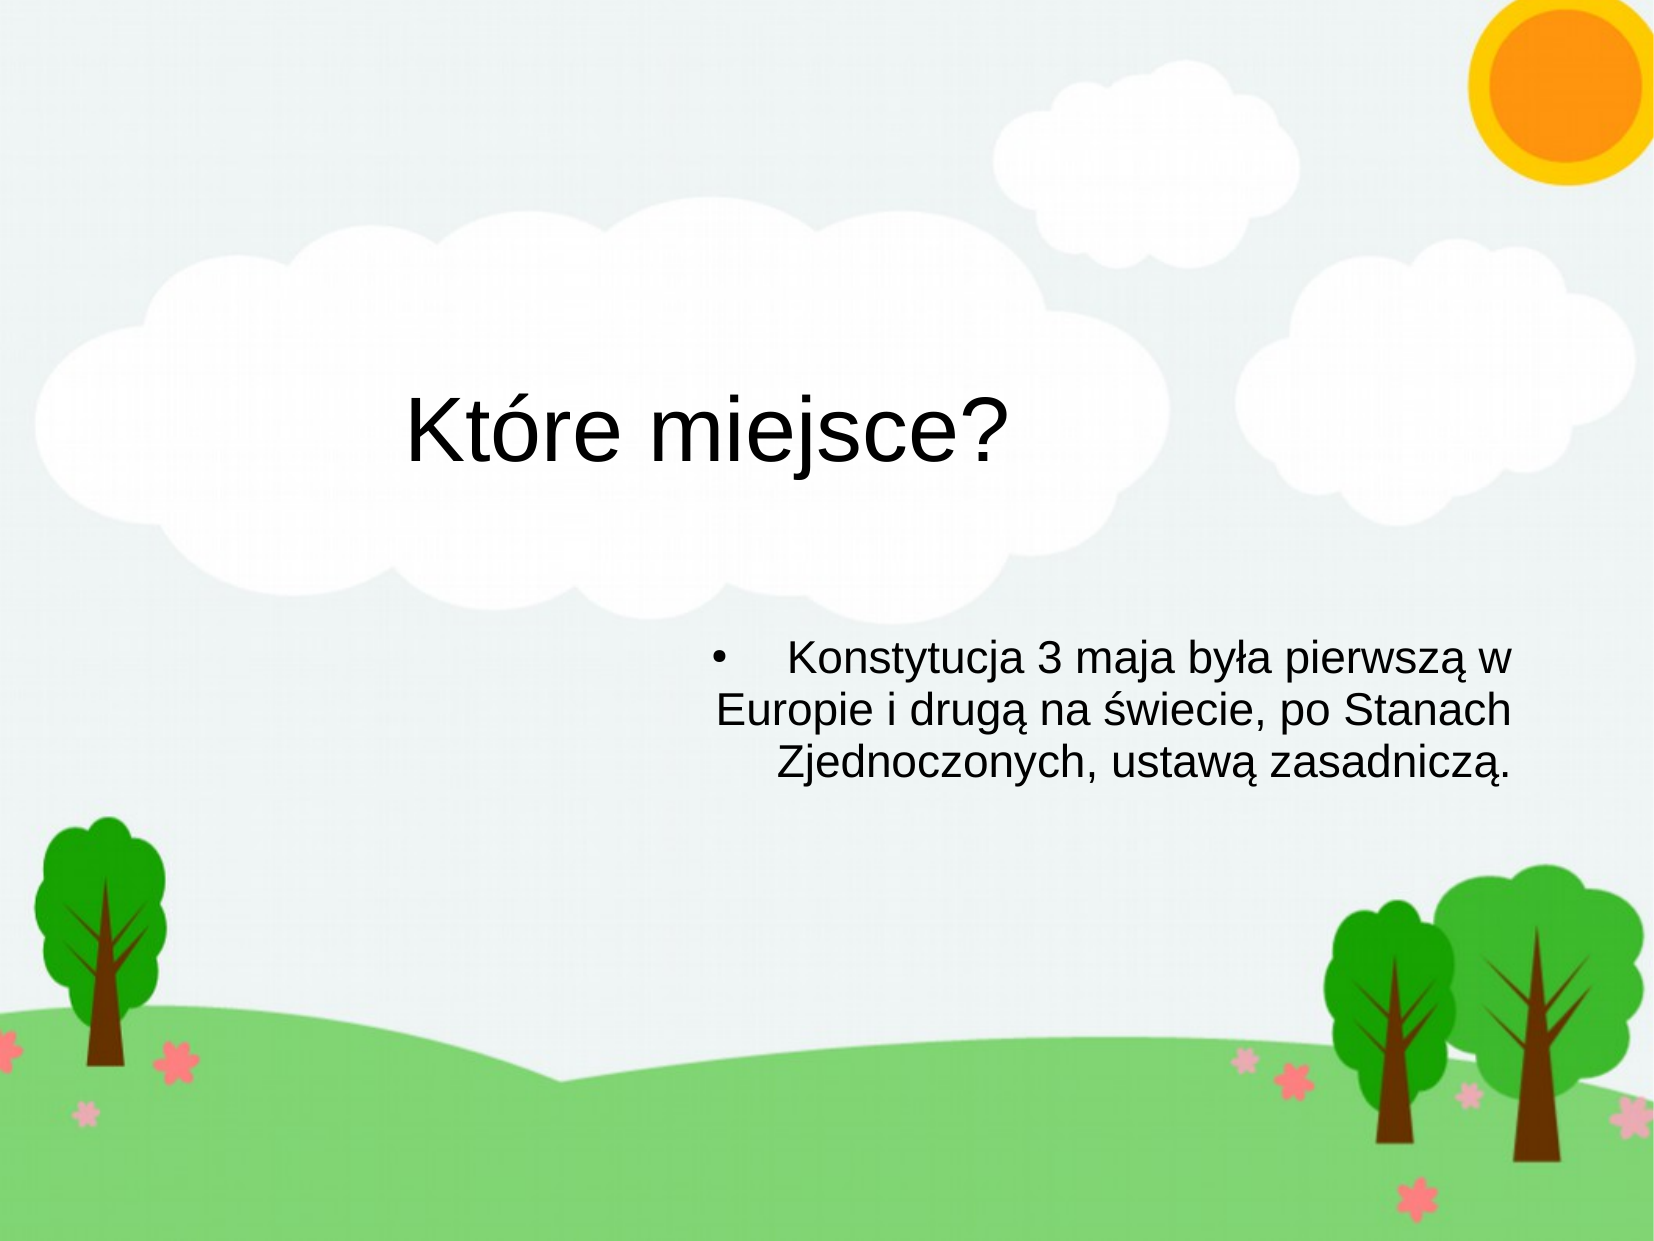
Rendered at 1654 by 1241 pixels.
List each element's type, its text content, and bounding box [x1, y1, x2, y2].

list Konstytucja 3 maja była pierwszą w Europie i drugą na świecie, po Stanach Zjednoczonych, ustawą zasadniczą. [661, 632, 1512, 792]
picture [0, 0, 1654, 1241]
title Które miejsce? [47, 283, 1512, 577]
